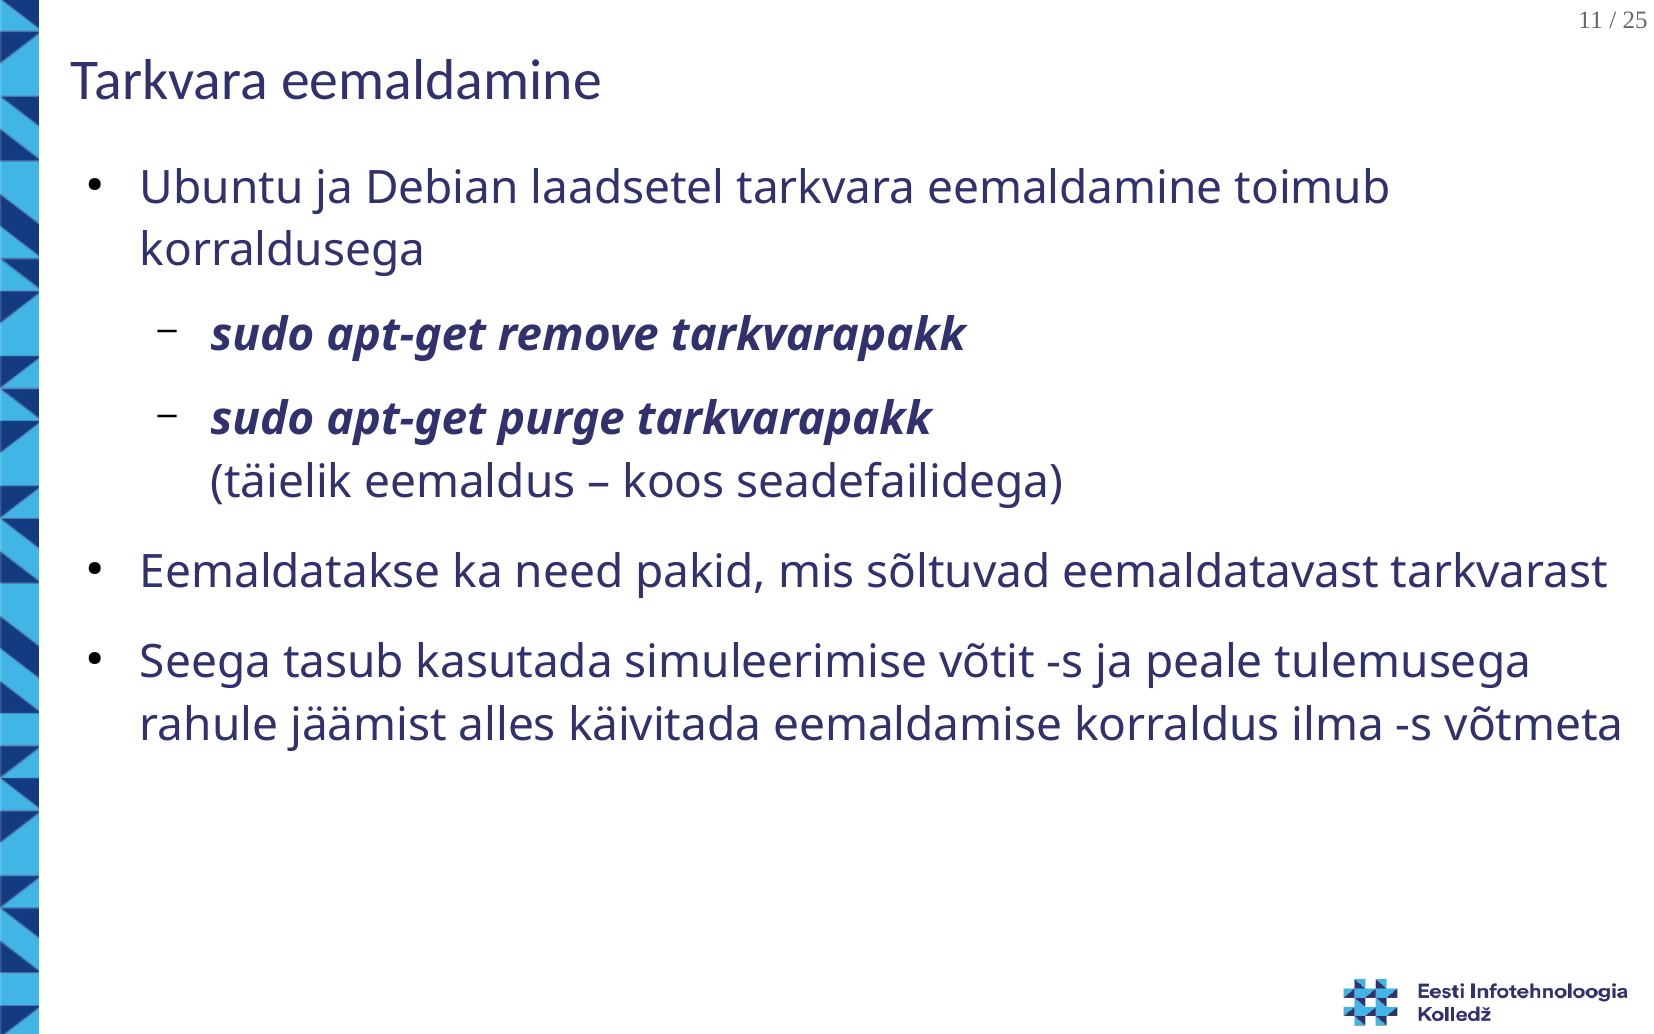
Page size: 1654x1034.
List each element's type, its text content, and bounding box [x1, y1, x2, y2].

list Ubuntu ja Debian laadsetel tarkvara eemaldamine toimub korraldusega sudo apt-get remove tarkvarapakk sudo apt-get purge tarkvarapakk (täielik eemaldus – koos seadefailidega) Eemaldatakse ka need pakid, mis sõltuvad eemaldatavast tarkvarast Seega tasub kasutada simuleerimise võtit -s ja peale tulemusega rahule jäämist alles käivitada eemaldamise korraldus ilma -s võtmeta [68, 153, 1630, 957]
title Tarkvara eemaldamine [70, 41, 1630, 130]
